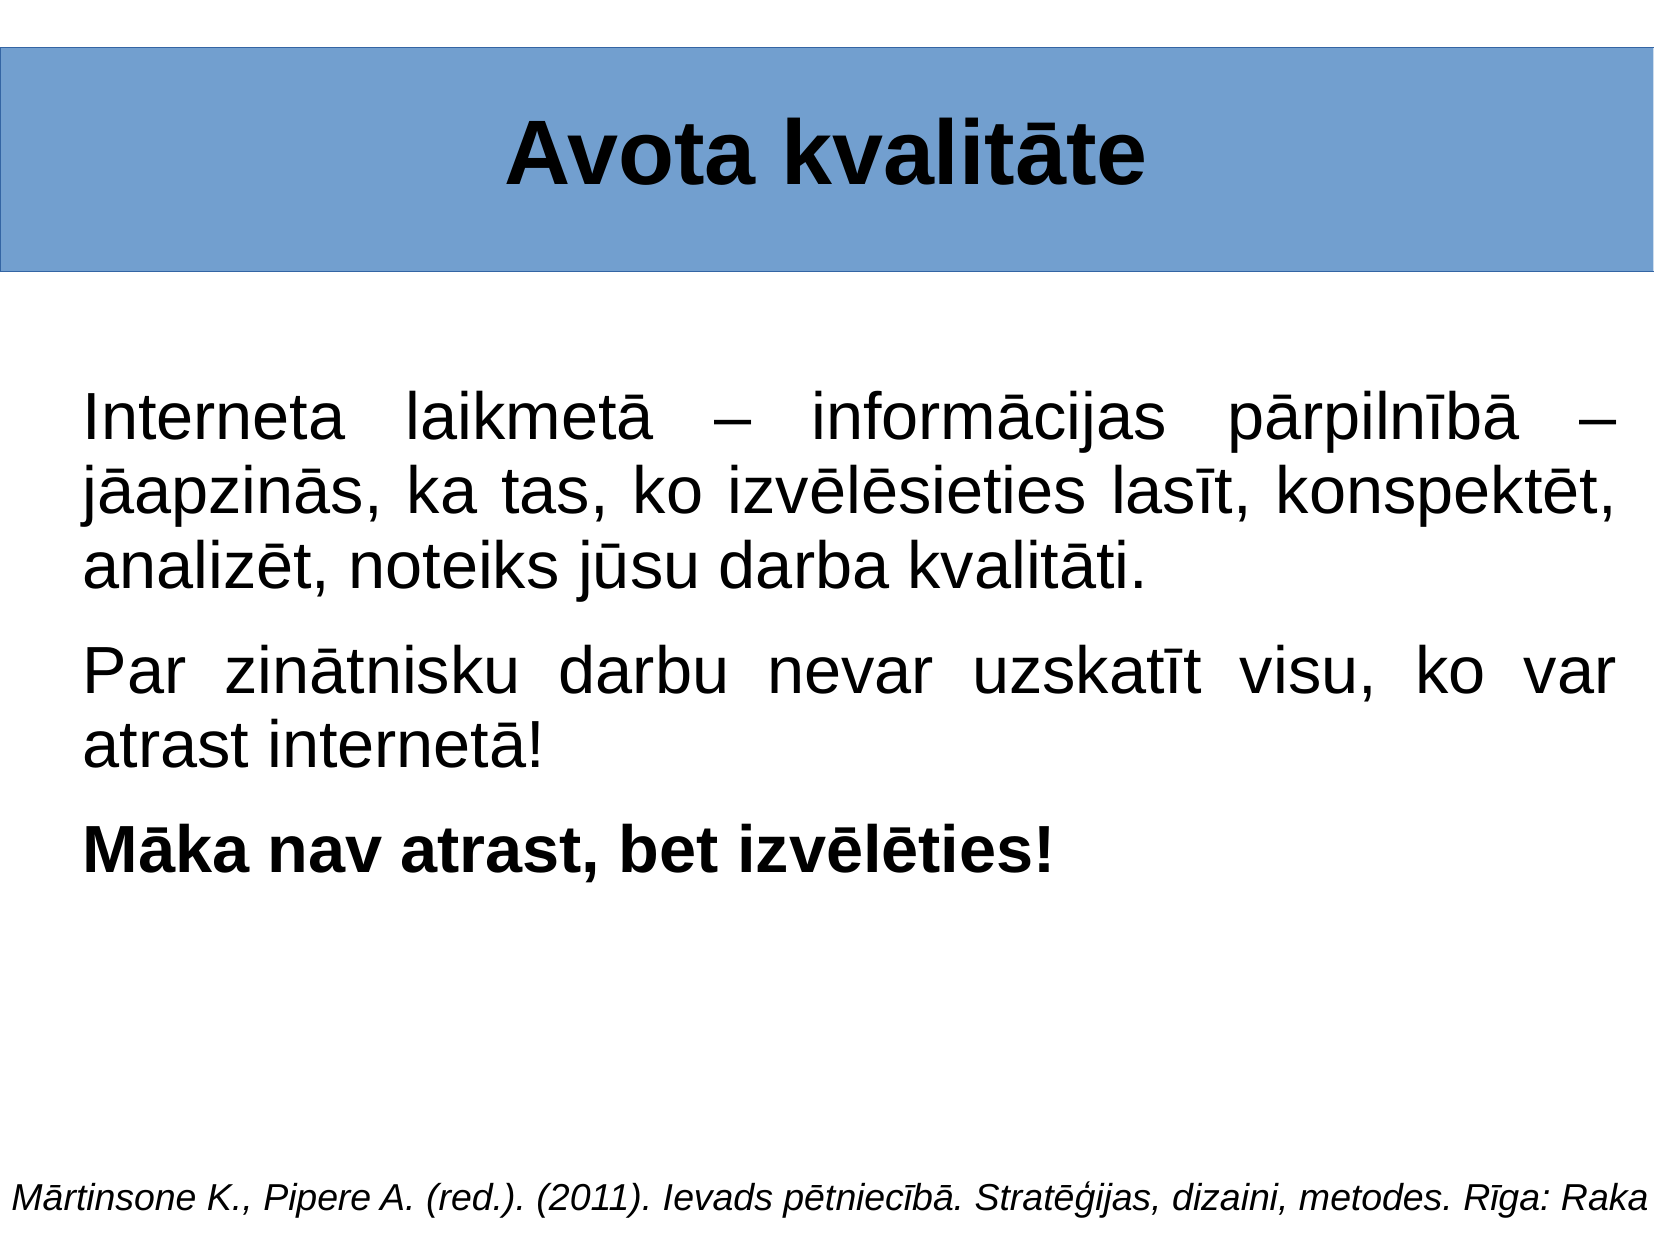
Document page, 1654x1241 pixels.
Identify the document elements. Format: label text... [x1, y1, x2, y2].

title Avota kvalitāte [82, 49, 1571, 257]
text_box [0, 47, 1654, 272]
list Interneta laikmetā – informācijas pārpilnībā – jāapzinās, ka tas, ko izvēlēsieties lasīt, konspektēt, analizēt, noteiks jūsu darba kvalitāti. Par zinātnisku darbu nevar uzskatīt visu, ko var atrast internetā! Māka nav atrast, bet izvēlēties! [82, 378, 1619, 1099]
text_box Mārtinsone K., Pipere A. (red.). (2011). Ievads pētniecībā. Stratēģijas, dizaini, metodes. Rīga: Raka [0, 1169, 1654, 1227]
